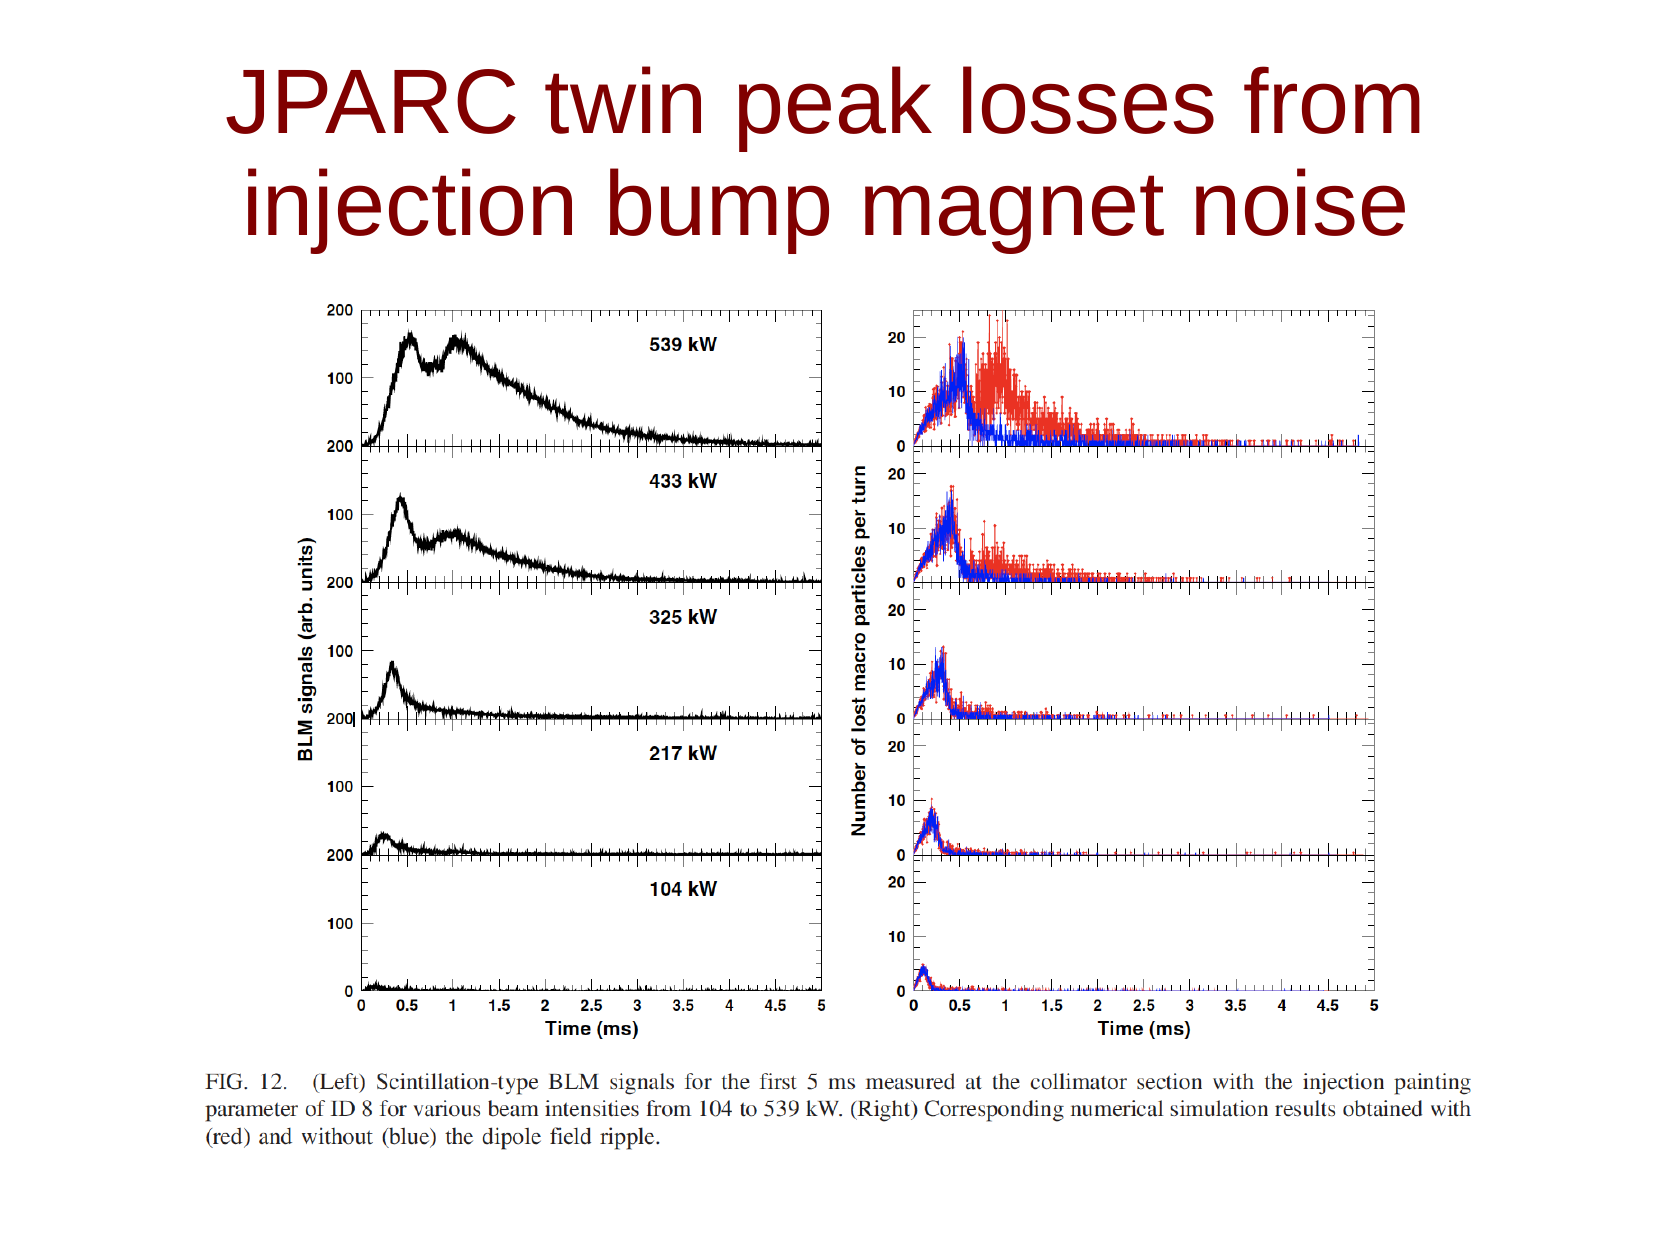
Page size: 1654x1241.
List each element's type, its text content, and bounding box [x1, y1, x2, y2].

picture [165, 284, 1516, 1190]
title JPARC twin peak losses from injection bump magnet noise [82, 49, 1571, 257]
